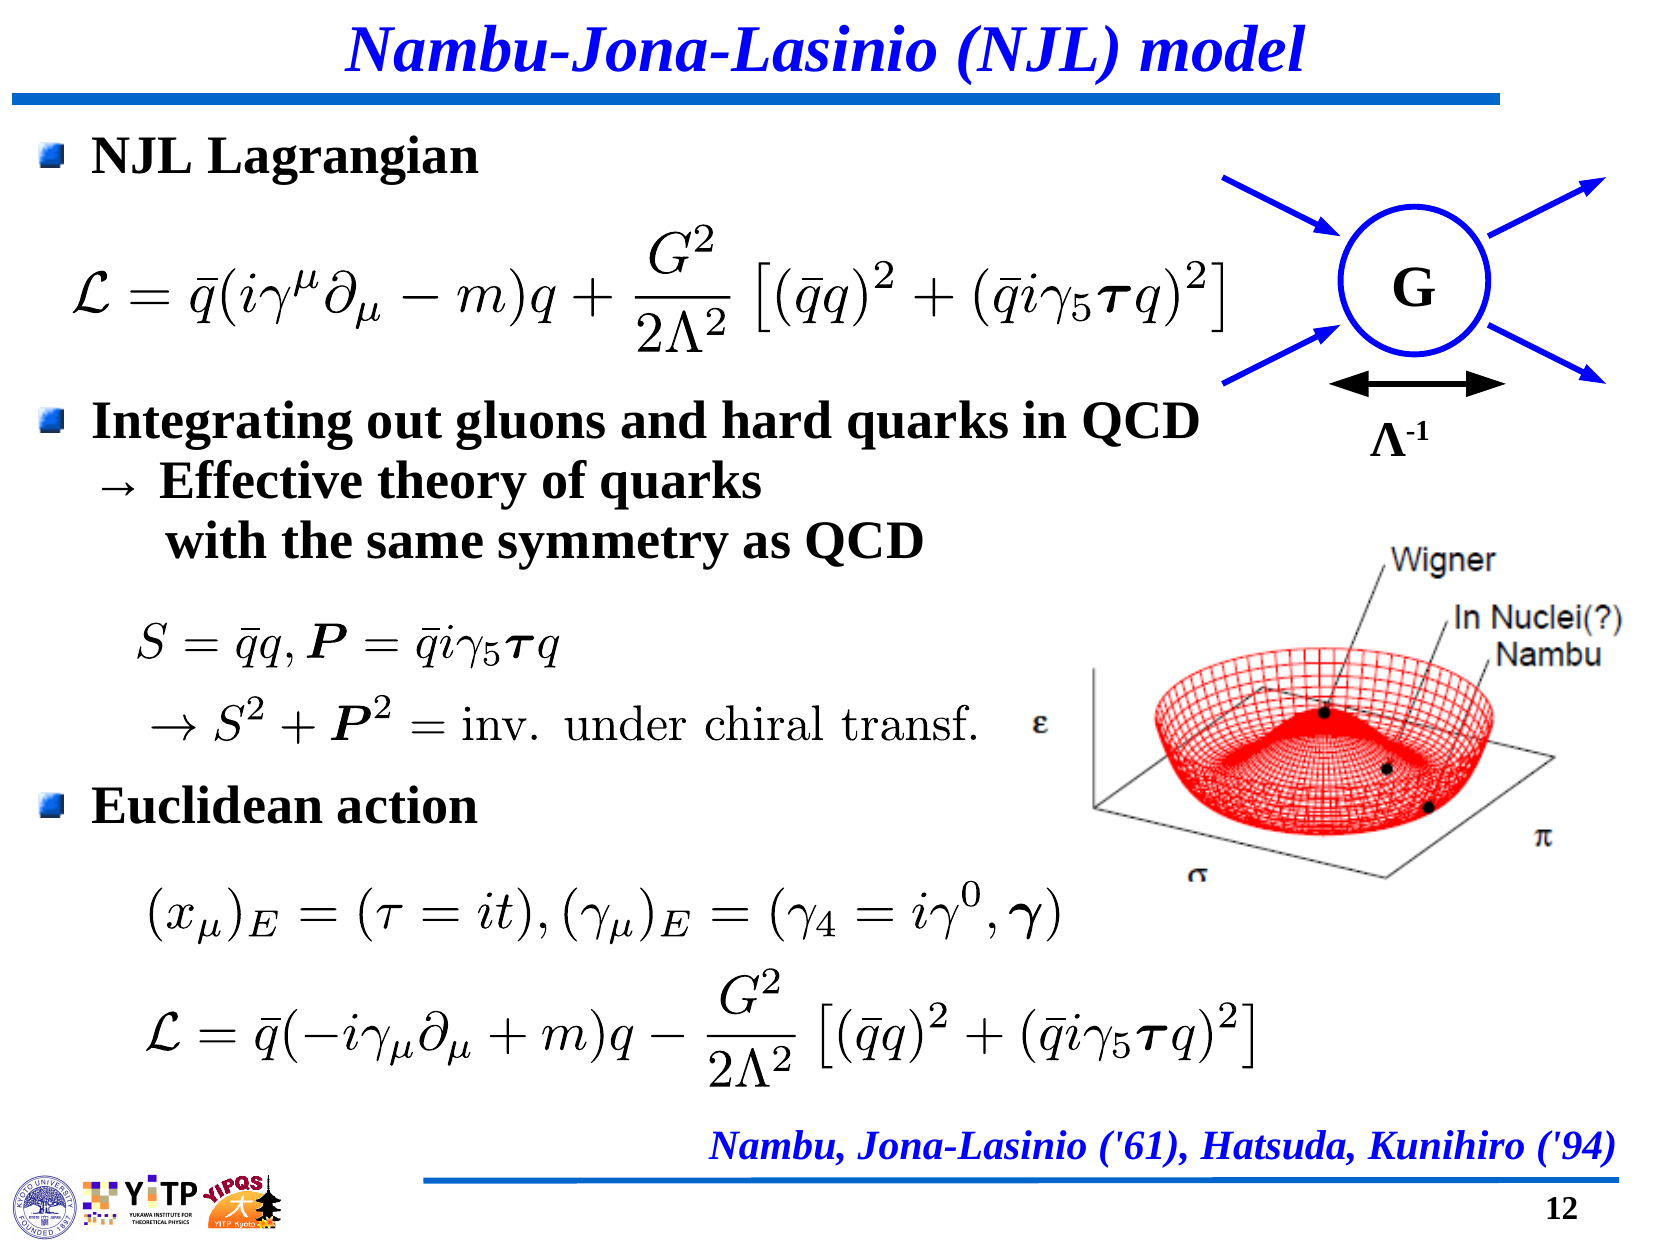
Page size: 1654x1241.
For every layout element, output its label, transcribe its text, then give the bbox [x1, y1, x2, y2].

text_box [134, 622, 981, 745]
text_box Nambu, Jona-Lasinio ('61), Hatsuda, Kunihiro ('94) [708, 1122, 1619, 1169]
title Nambu-Jona-Lasinio (NJL) model [0, 0, 1654, 99]
picture [1015, 512, 1634, 897]
list NJL Lagrangian Integrating out gluons and hard quarks in QCD → Effective theory of quarks with the same symmetry as QCD Euclidean action [20, 124, 1621, 1137]
picture [11, 1170, 281, 1241]
text_box G [1391, 253, 1437, 320]
text_box Λ-1 [1370, 412, 1459, 479]
text_box [70, 224, 1235, 352]
text_box [144, 880, 1264, 1087]
